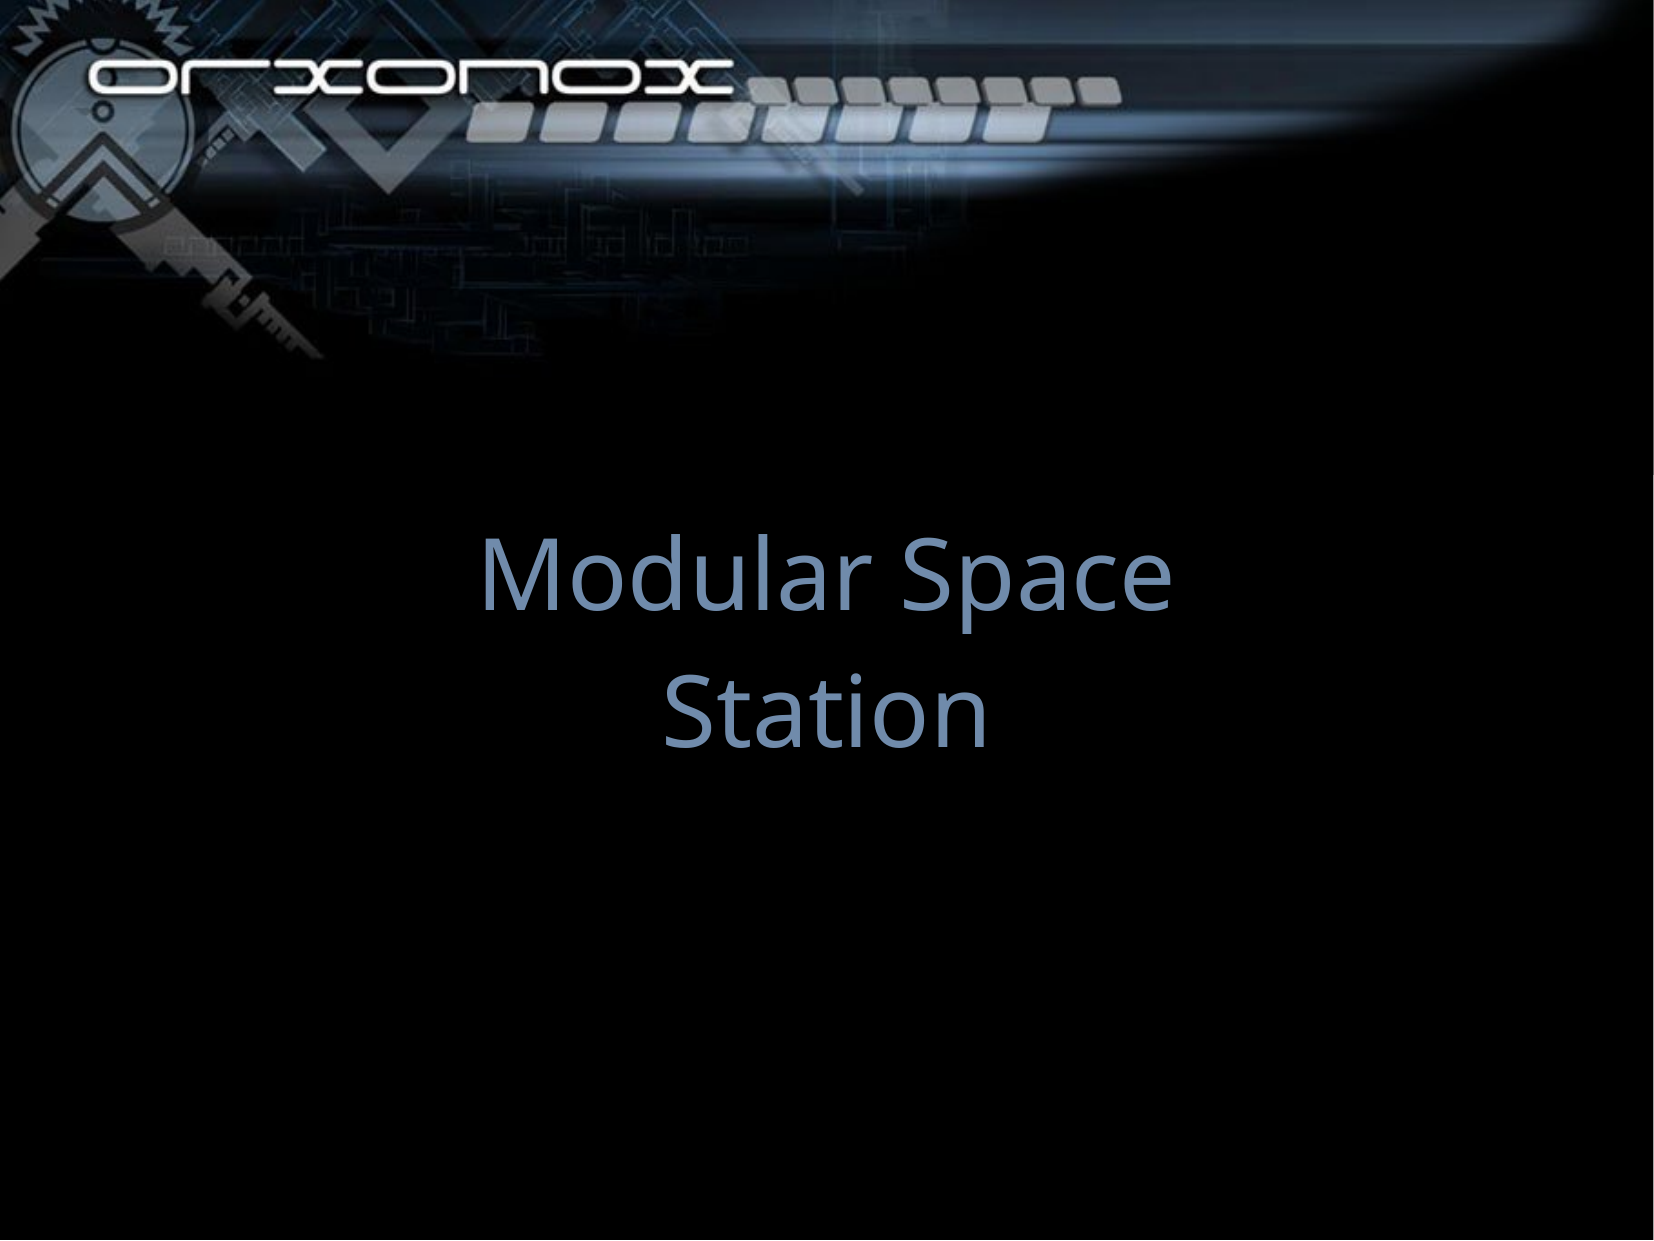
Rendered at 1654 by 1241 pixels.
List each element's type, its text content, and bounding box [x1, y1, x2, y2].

picture [0, 0, 1654, 475]
text_box Modular Space Station [339, 496, 1314, 744]
